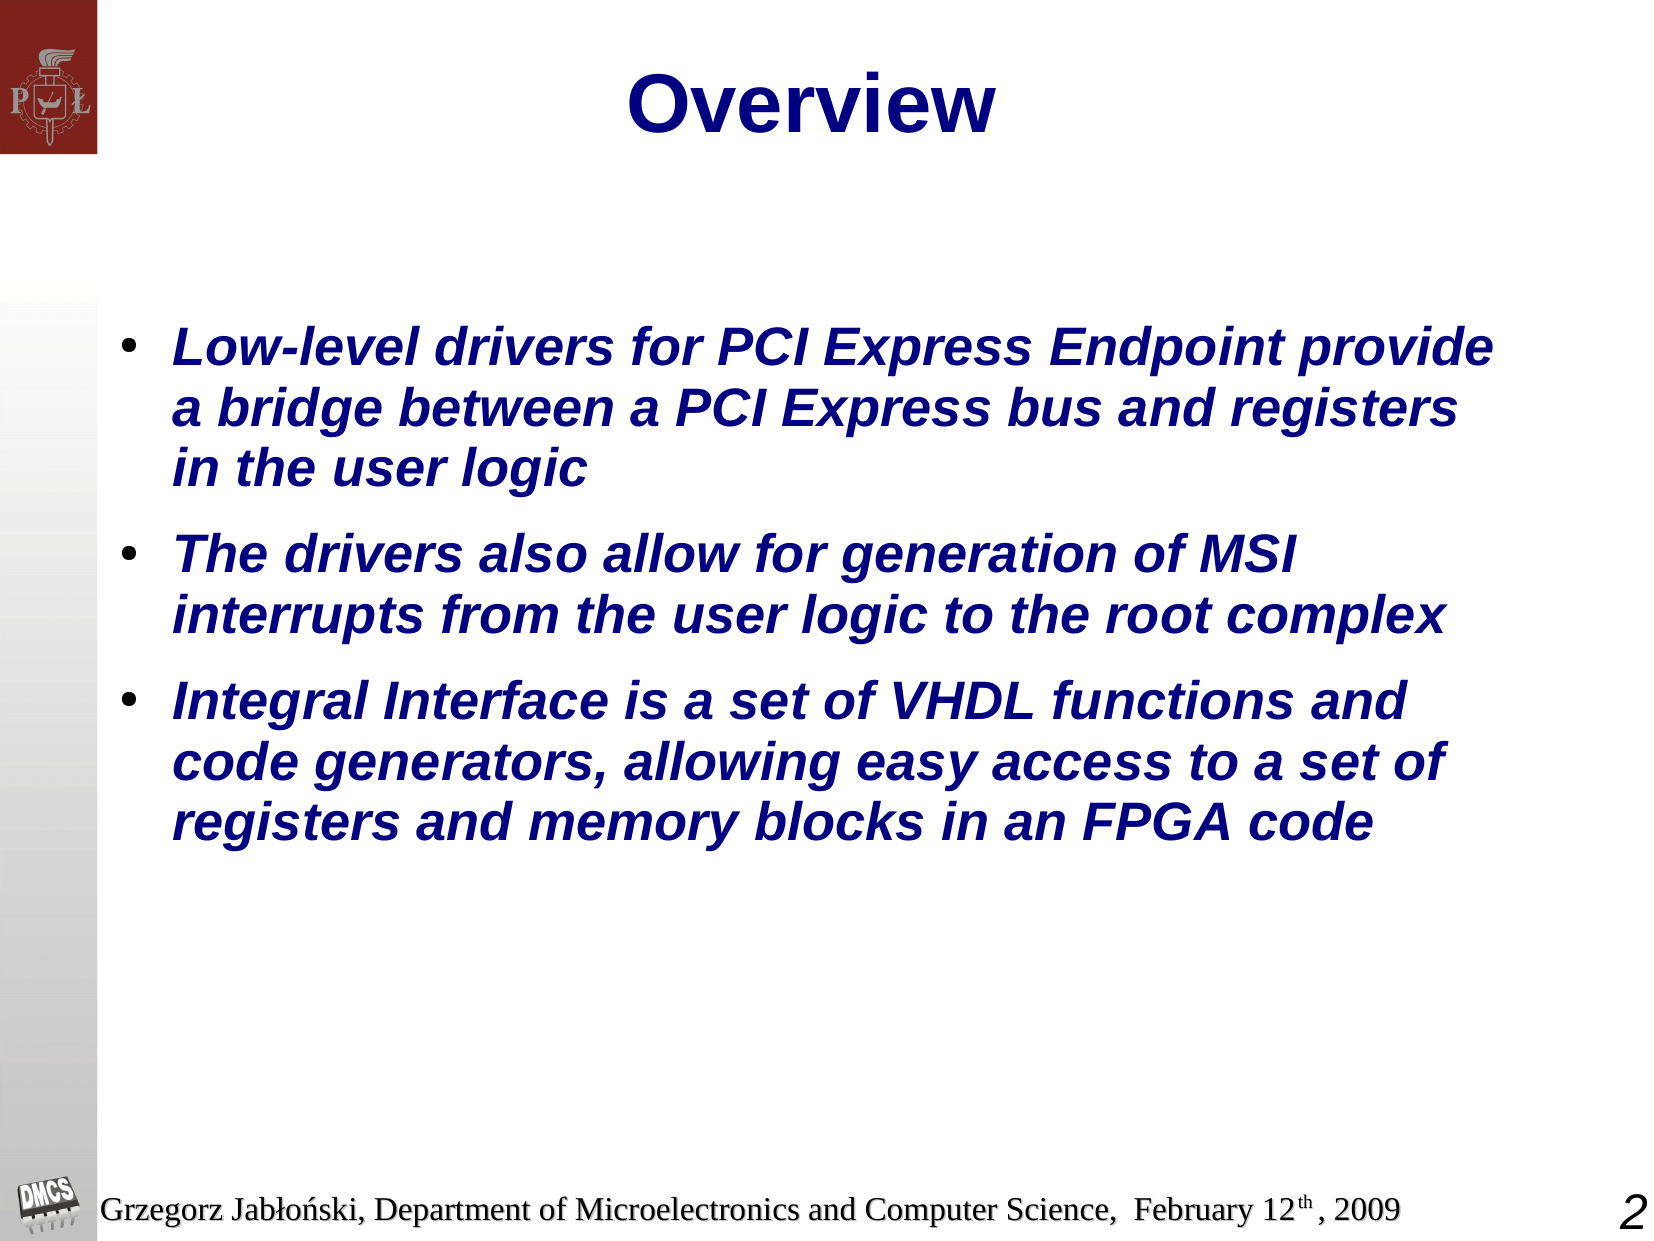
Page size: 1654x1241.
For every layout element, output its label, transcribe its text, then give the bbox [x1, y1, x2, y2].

list Low-level drivers for PCI Express Endpoint provide a bridge between a PCI Express bus and registers in the user logic The drivers also allow for generation of MSI interrupts from the user logic to the root complex Integral Interface is a set of VHDL functions and code generators, allowing easy access to a set of registers and memory blocks in an FPGA code [101, 316, 1514, 981]
title Overview [98, 0, 1525, 208]
